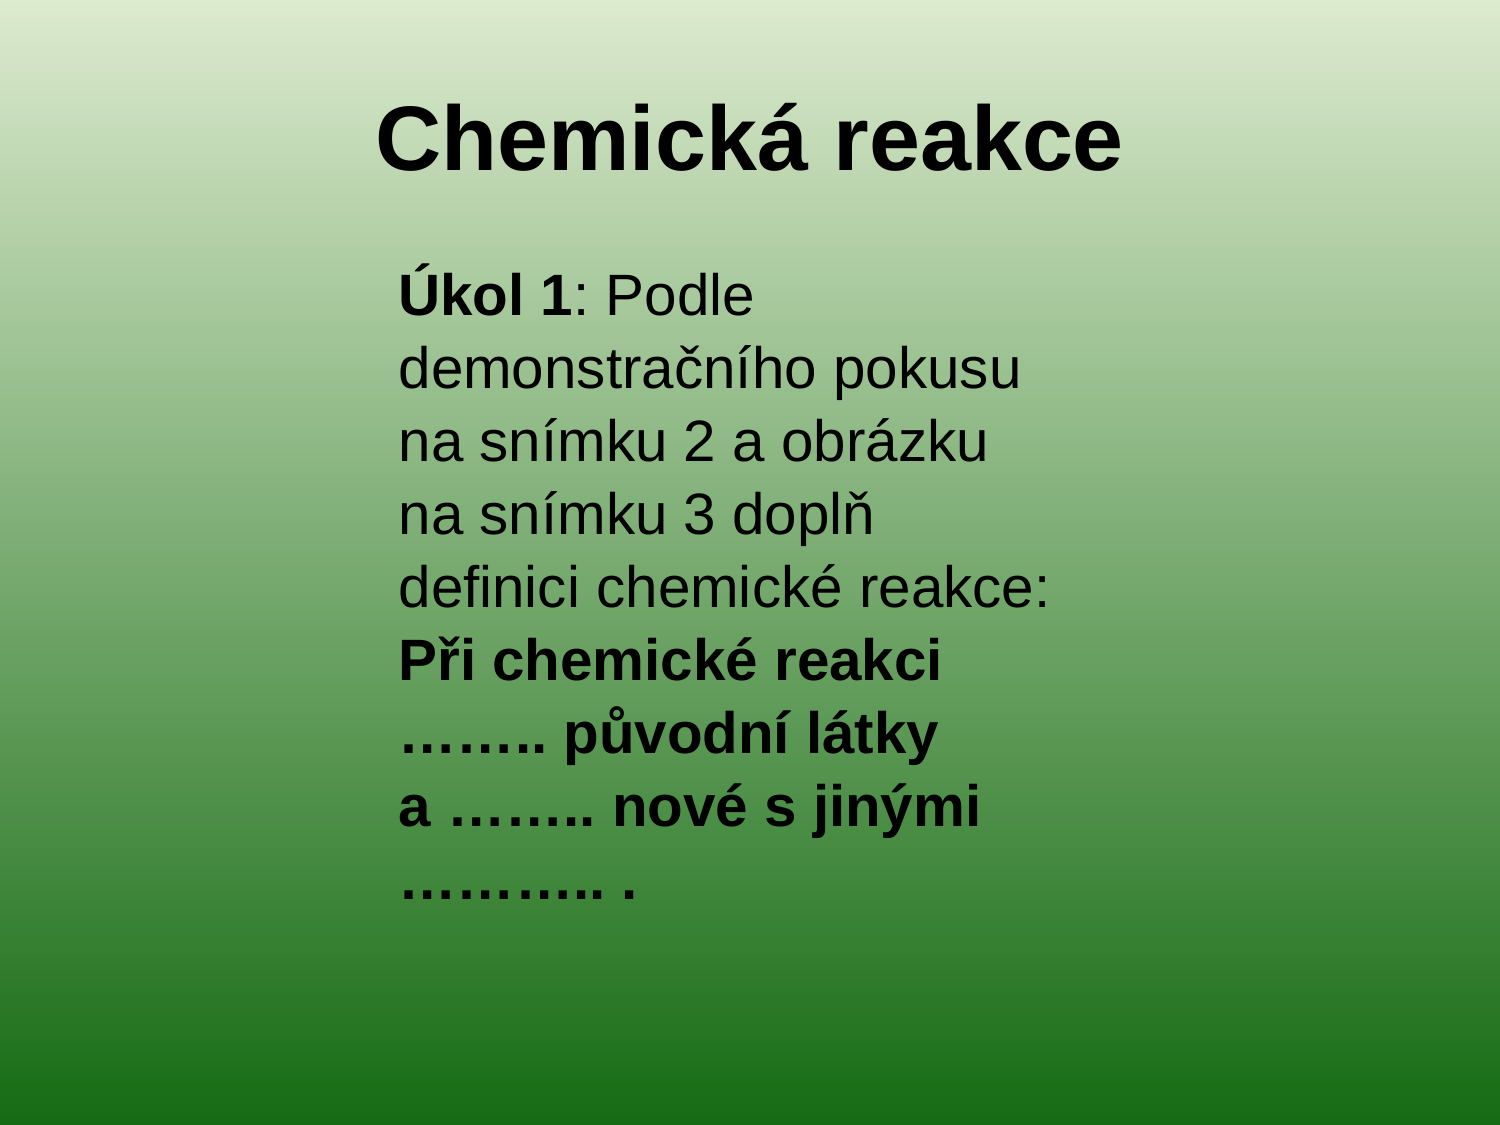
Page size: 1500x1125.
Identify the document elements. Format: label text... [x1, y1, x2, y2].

list Úkol 1: Podle demonstračního pokusu na snímku 2 a obrázku na snímku 3 doplň definici chemické reakce: Při chemické reakci …….. původní látky a …….. nové s jinými ……….. . [383, 261, 1081, 1004]
title Chemická reakce [75, 45, 1426, 233]
